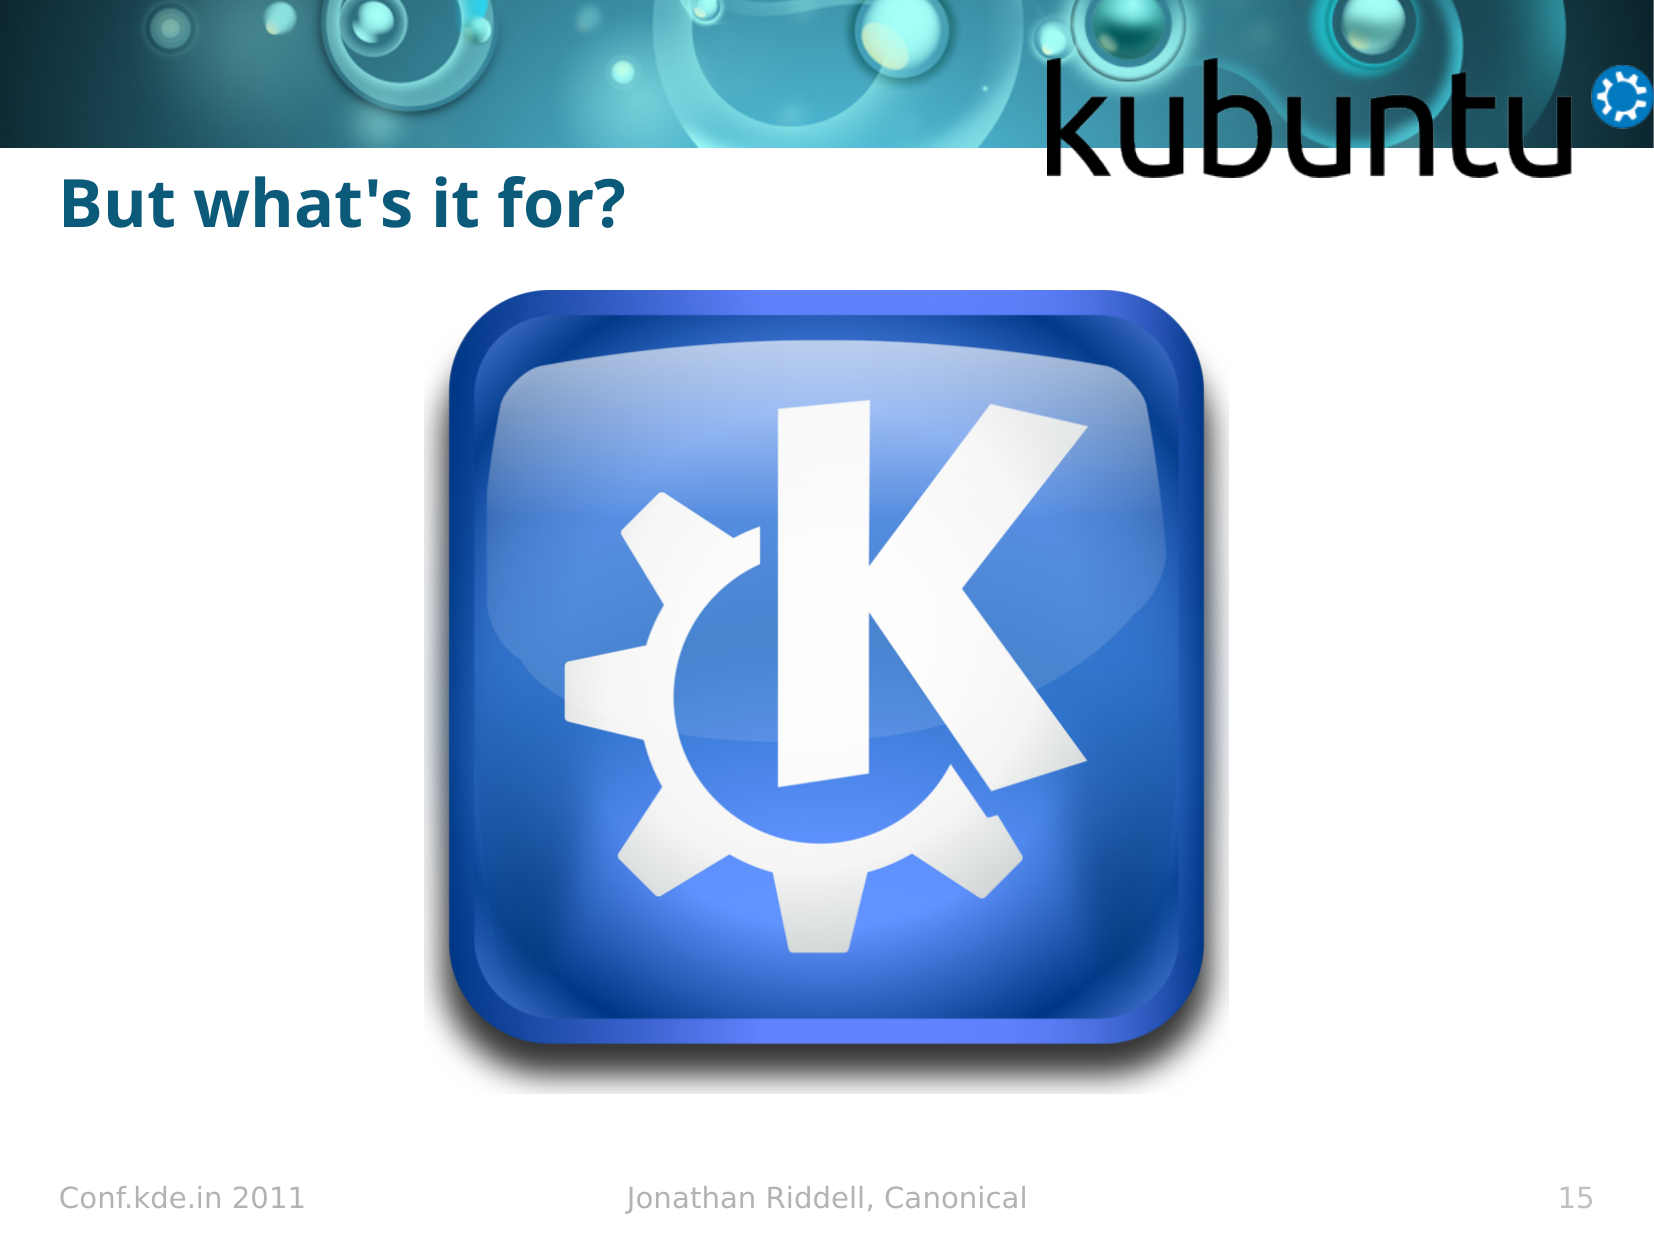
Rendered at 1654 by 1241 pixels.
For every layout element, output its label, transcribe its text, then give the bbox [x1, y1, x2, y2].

picture [0, 0, 1654, 178]
title But what's it for? [59, 164, 1595, 240]
picture [424, 290, 1229, 1094]
